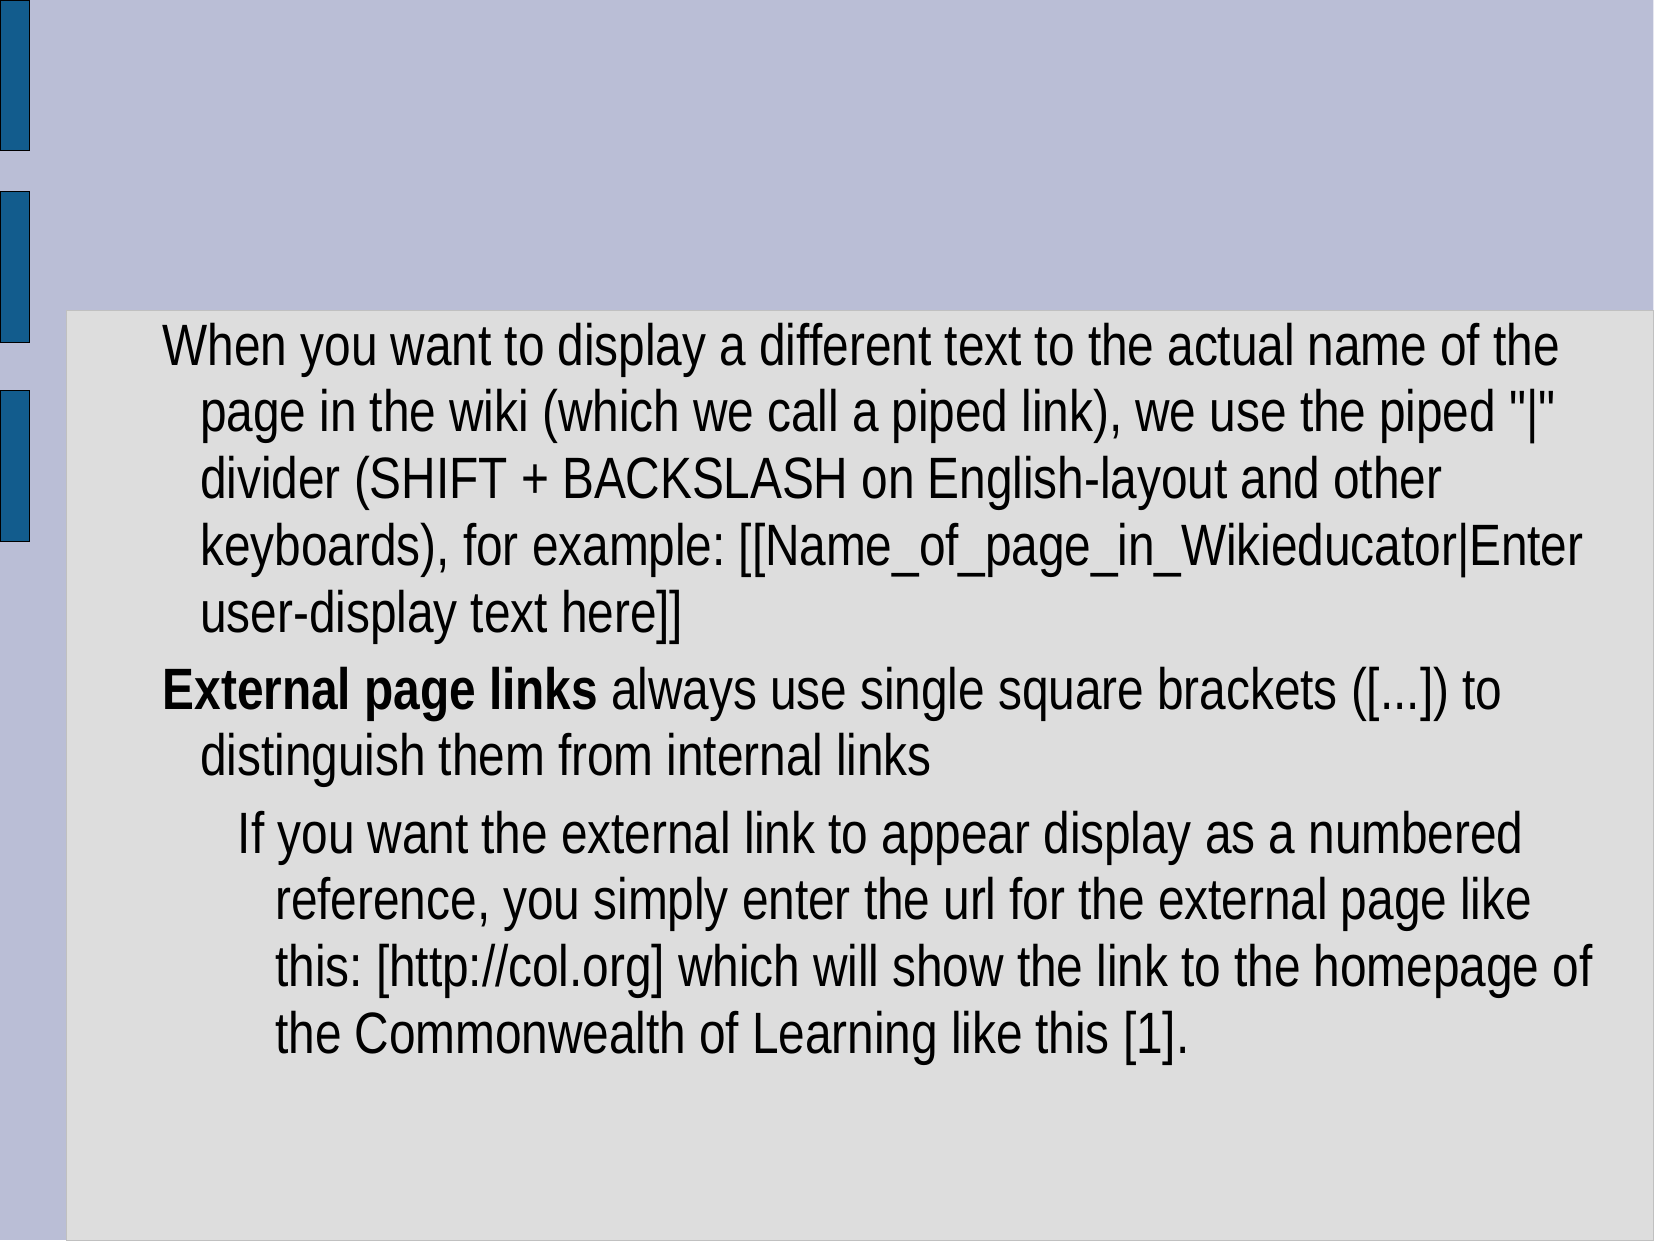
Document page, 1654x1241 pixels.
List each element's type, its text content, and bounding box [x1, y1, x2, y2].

list When you want to display a different text to the actual name of the page in the wiki (which we call a piped link), we use the piped "|" divider (SHIFT + BACKSLASH on English-layout and other keyboards), for example: [[Name_of_page_in_Wikieducator|Enter user-display text here]] External page links always use single square brackets ([...]) to distinguish them from internal links If you want the external link to appear display as a numbered reference, you simply enter the url for the external page like this: [http://col.org] which will show the link to the homepage of the Commonwealth of Learning like this [1]. [125, 310, 1613, 1092]
